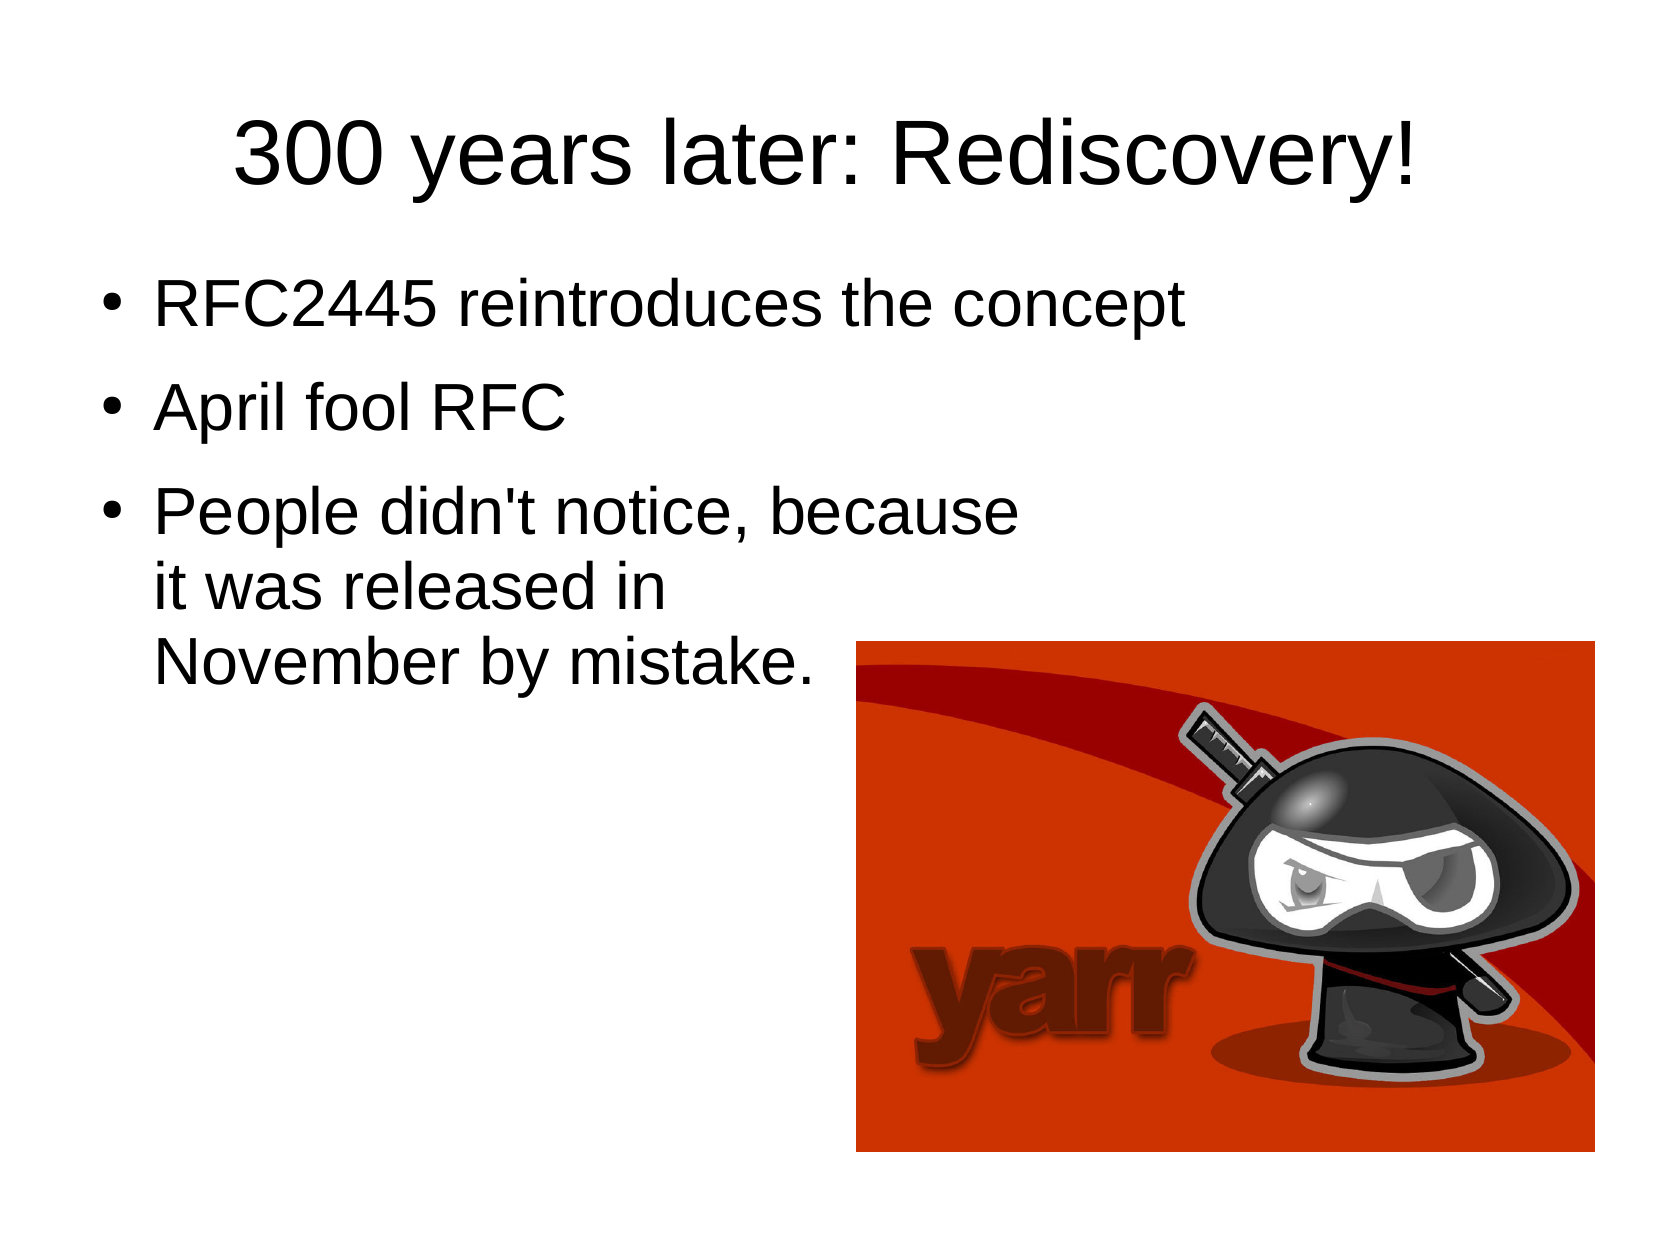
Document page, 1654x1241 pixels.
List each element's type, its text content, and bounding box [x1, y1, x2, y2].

picture [856, 641, 1595, 1152]
title 300 years later: Rediscovery! [82, 56, 1571, 250]
list RFC2445 reintroduces the concept April fool RFC People didn't notice, because it was released in November by mistake. [82, 265, 1447, 1094]
